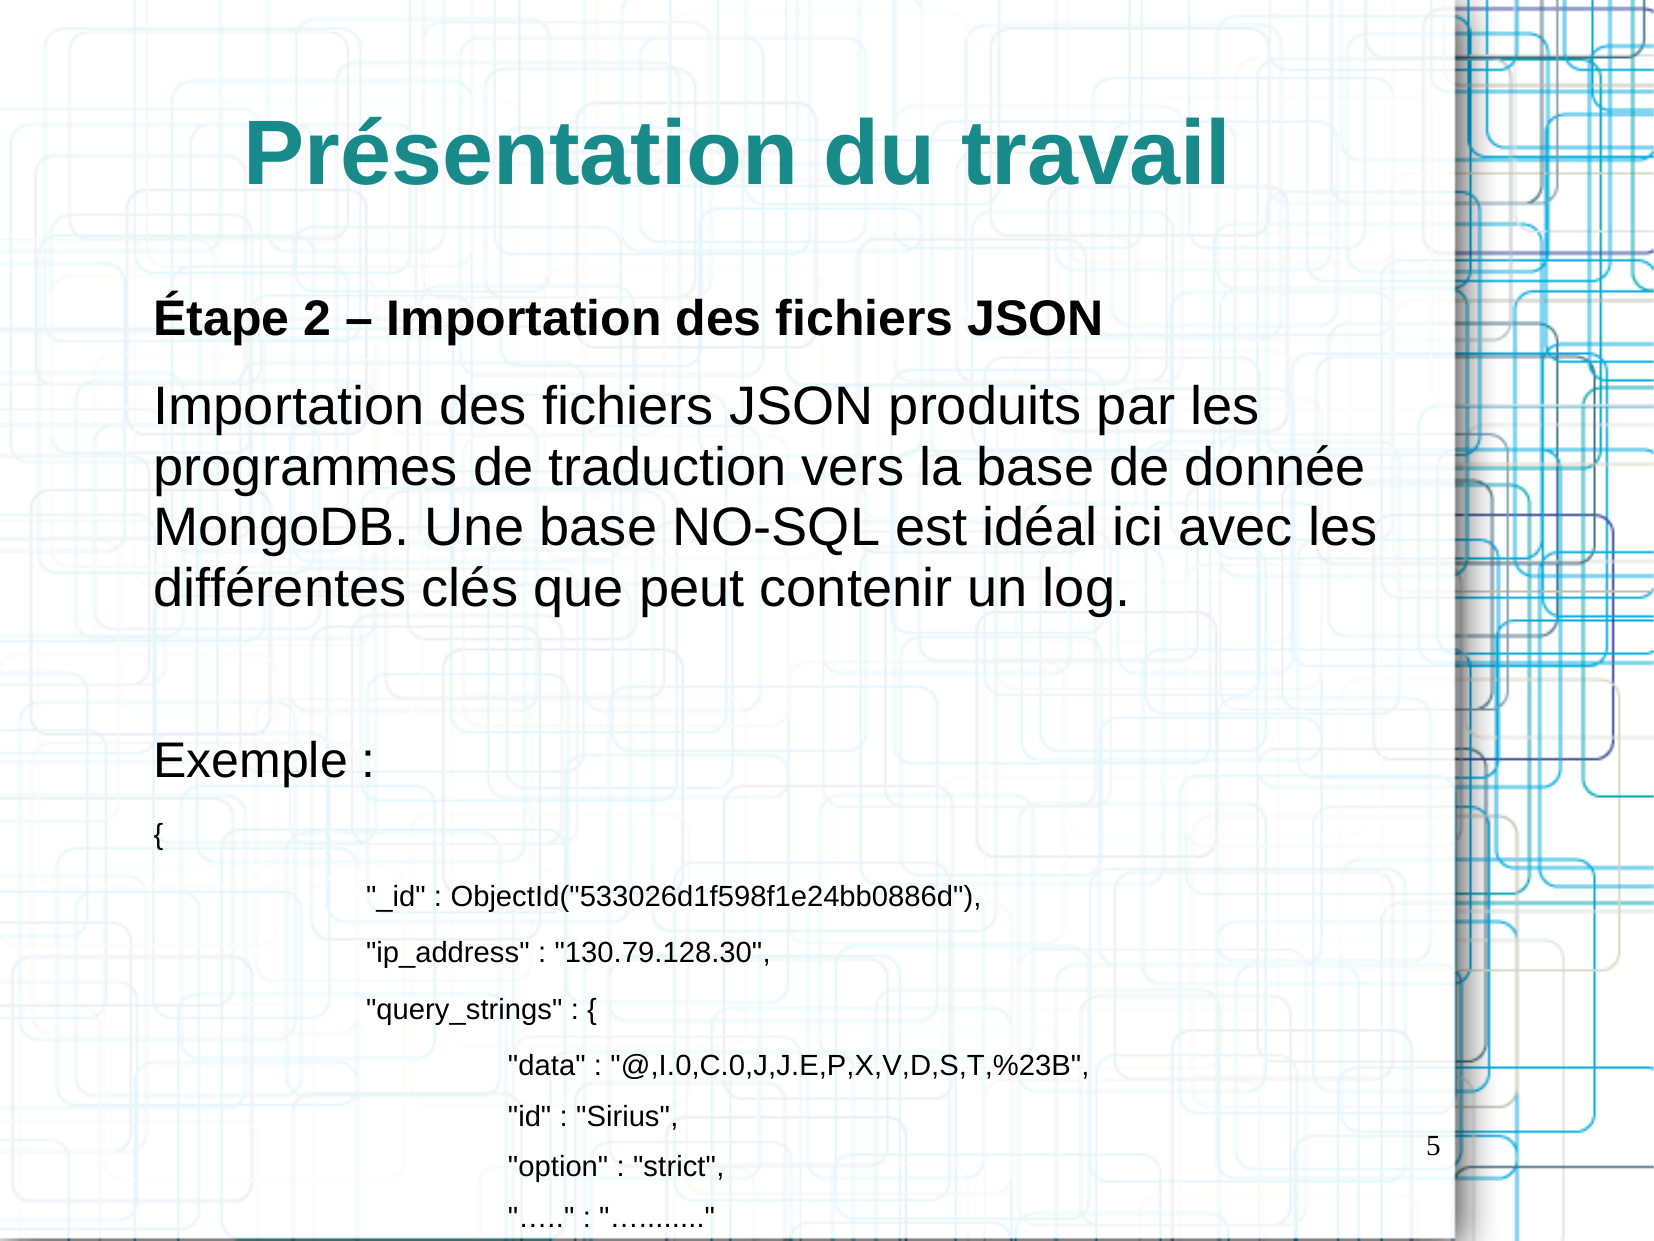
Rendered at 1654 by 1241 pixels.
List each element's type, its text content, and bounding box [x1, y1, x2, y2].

picture [0, 0, 1654, 1241]
list Étape 2 – Importation des fichiers JSON Importation des fichiers JSON produits par les programmes de traduction vers la base de donnée MongoDB. Une base NO-SQL est idéal ici avec les différentes clés que peut contenir un log. Exemple : { "_id" : ObjectId("533026d1f598f1e24bb0886d"), "ip_address" : "130.79.128.30", "query_strings" : { "data" : "@,I.0,C.0,J,J.E,P,X,V,D,S,T,%23B", "id" : "Sirius", "option" : "strict", "….." : "…........" }, "service" : "Simbad", "user_agent" : "wwwget/3.09", "method" : "sim-nameresolver", "date" : "2012-01-04 06:06:50" } [82, 290, 1538, 1241]
title Présentation du travail [59, 49, 1418, 257]
